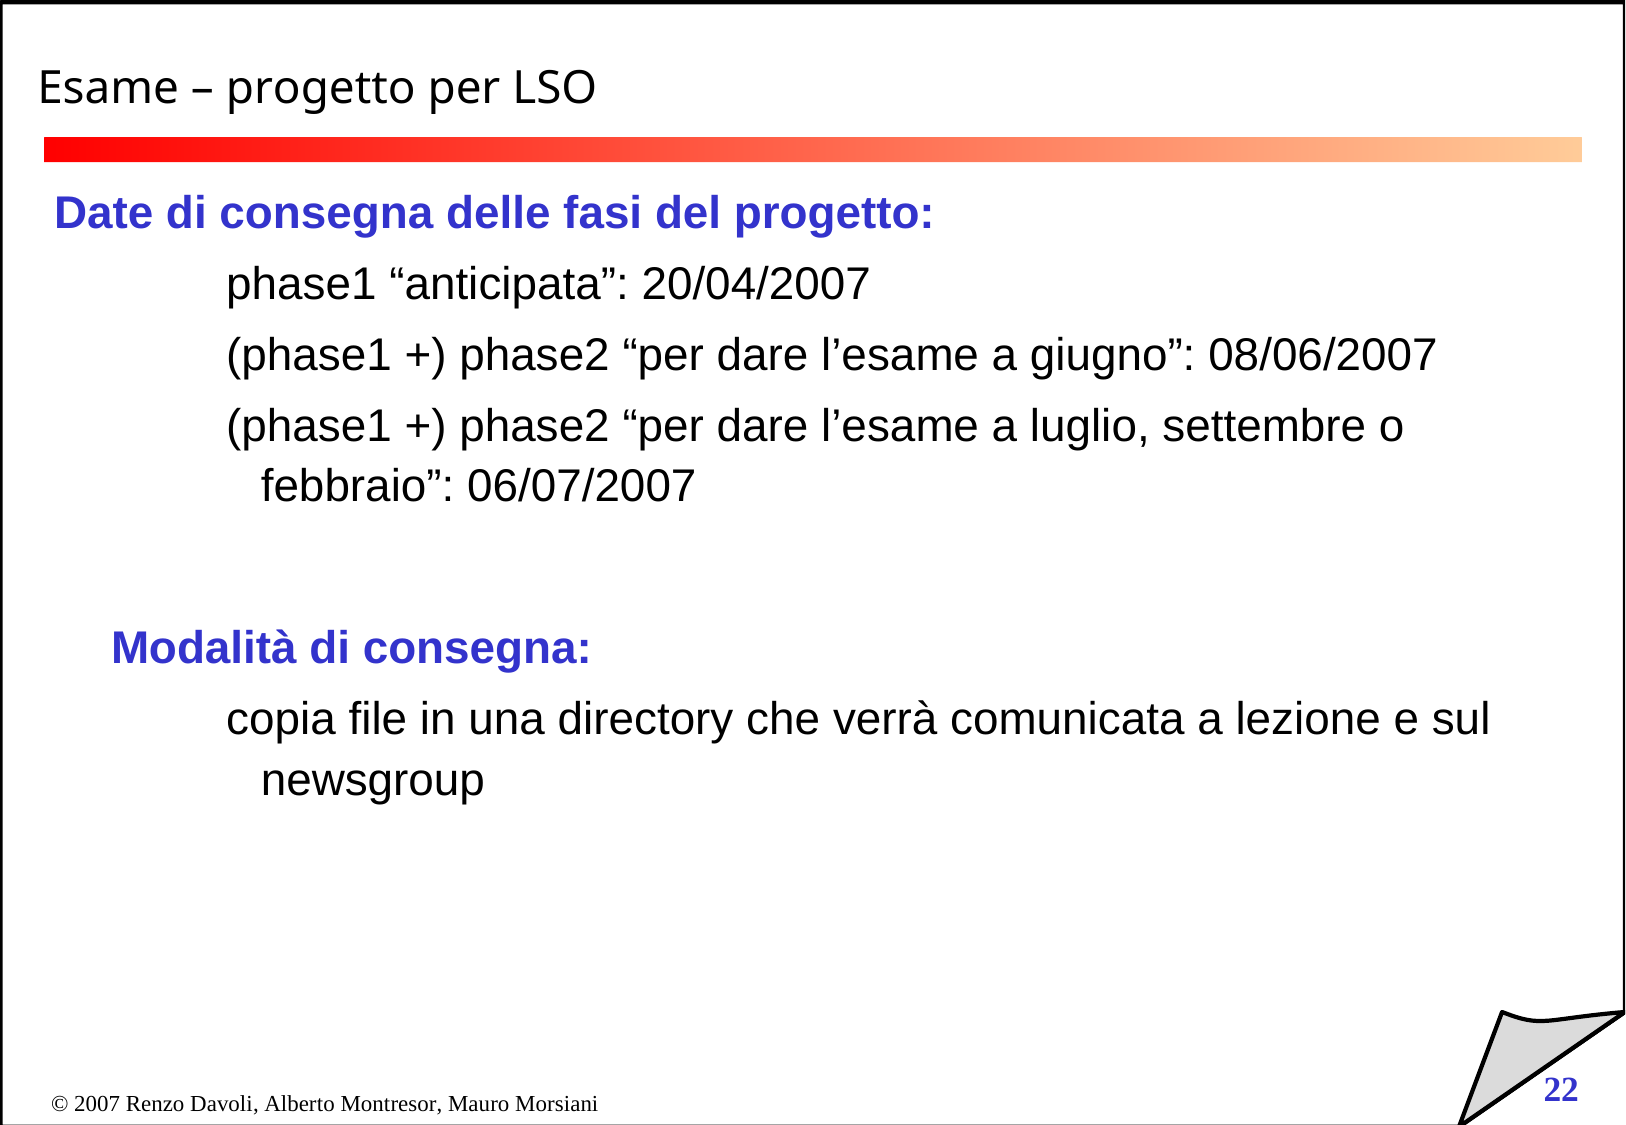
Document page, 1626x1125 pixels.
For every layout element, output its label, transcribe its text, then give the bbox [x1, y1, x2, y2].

title Esame – progetto per LSO [37, 44, 1588, 131]
list Date di consegna delle fasi del progetto: phase1 “anticipata”: 20/04/2007 (phase1 +) phase2 “per dare l’esame a giugno”: 08/06/2007 (phase1 +) phase2 “per dare l’esame a luglio, settembre o febbraio”: 06/07/2007 Modalità di consegna: copia file in una directory che verrà comunicata a lezione e sul newsgroup [54, 187, 1571, 1024]
